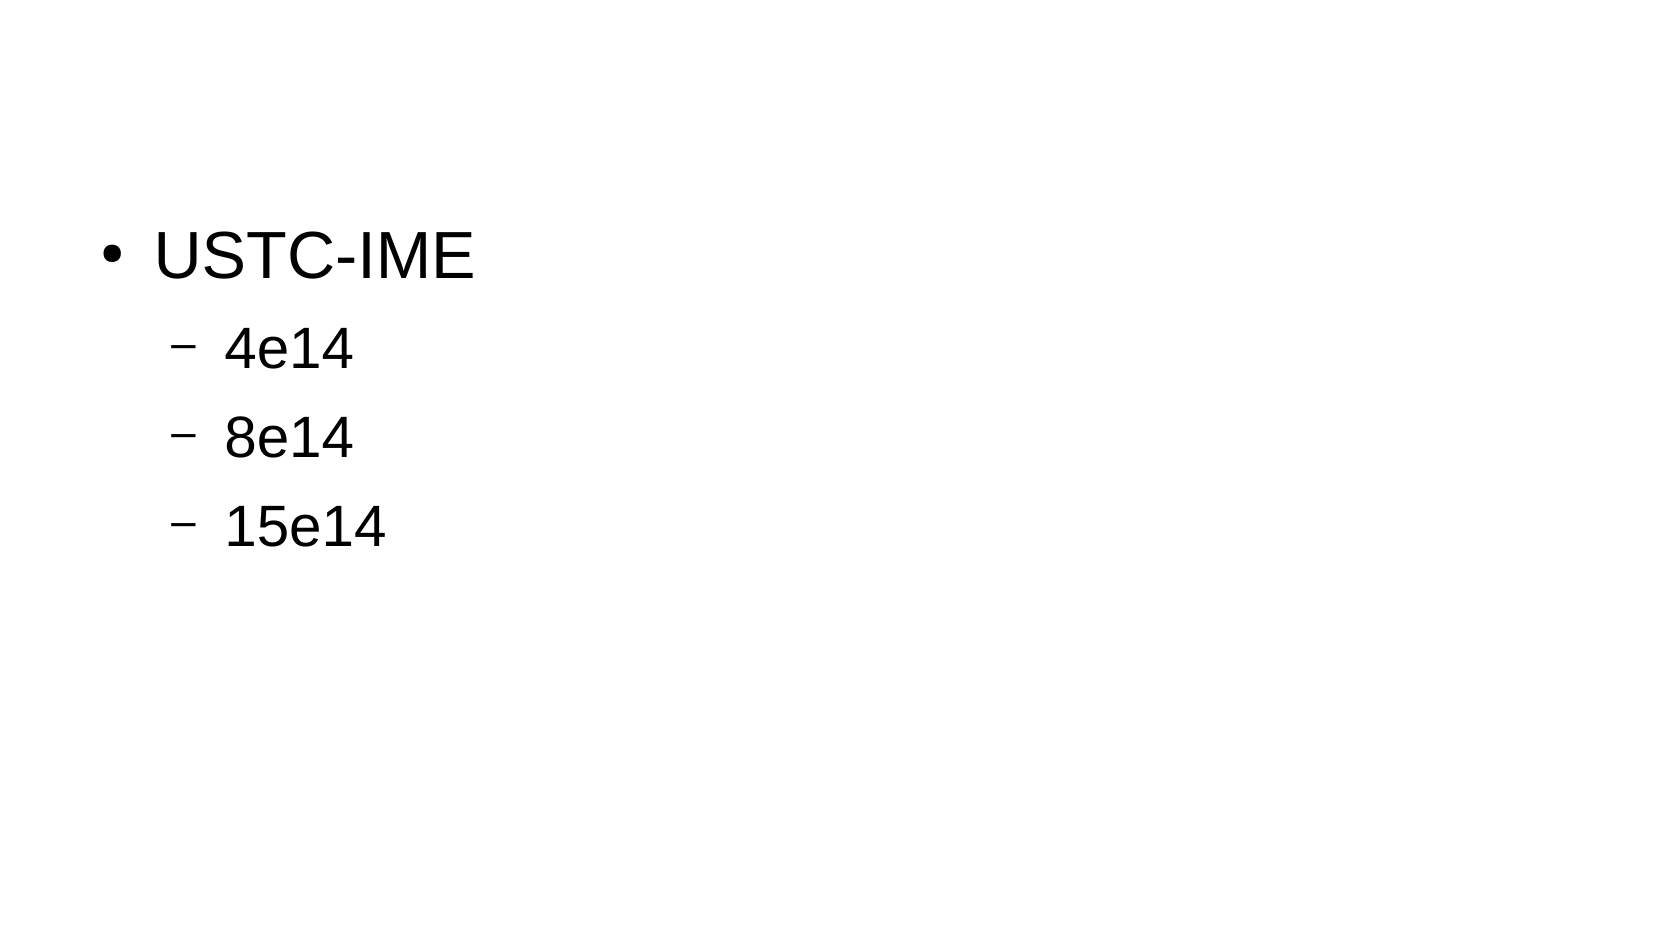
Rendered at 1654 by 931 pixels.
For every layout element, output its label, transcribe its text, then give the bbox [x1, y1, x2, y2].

list USTC-IME 4e14 8e14 15e14 [82, 217, 1571, 758]
